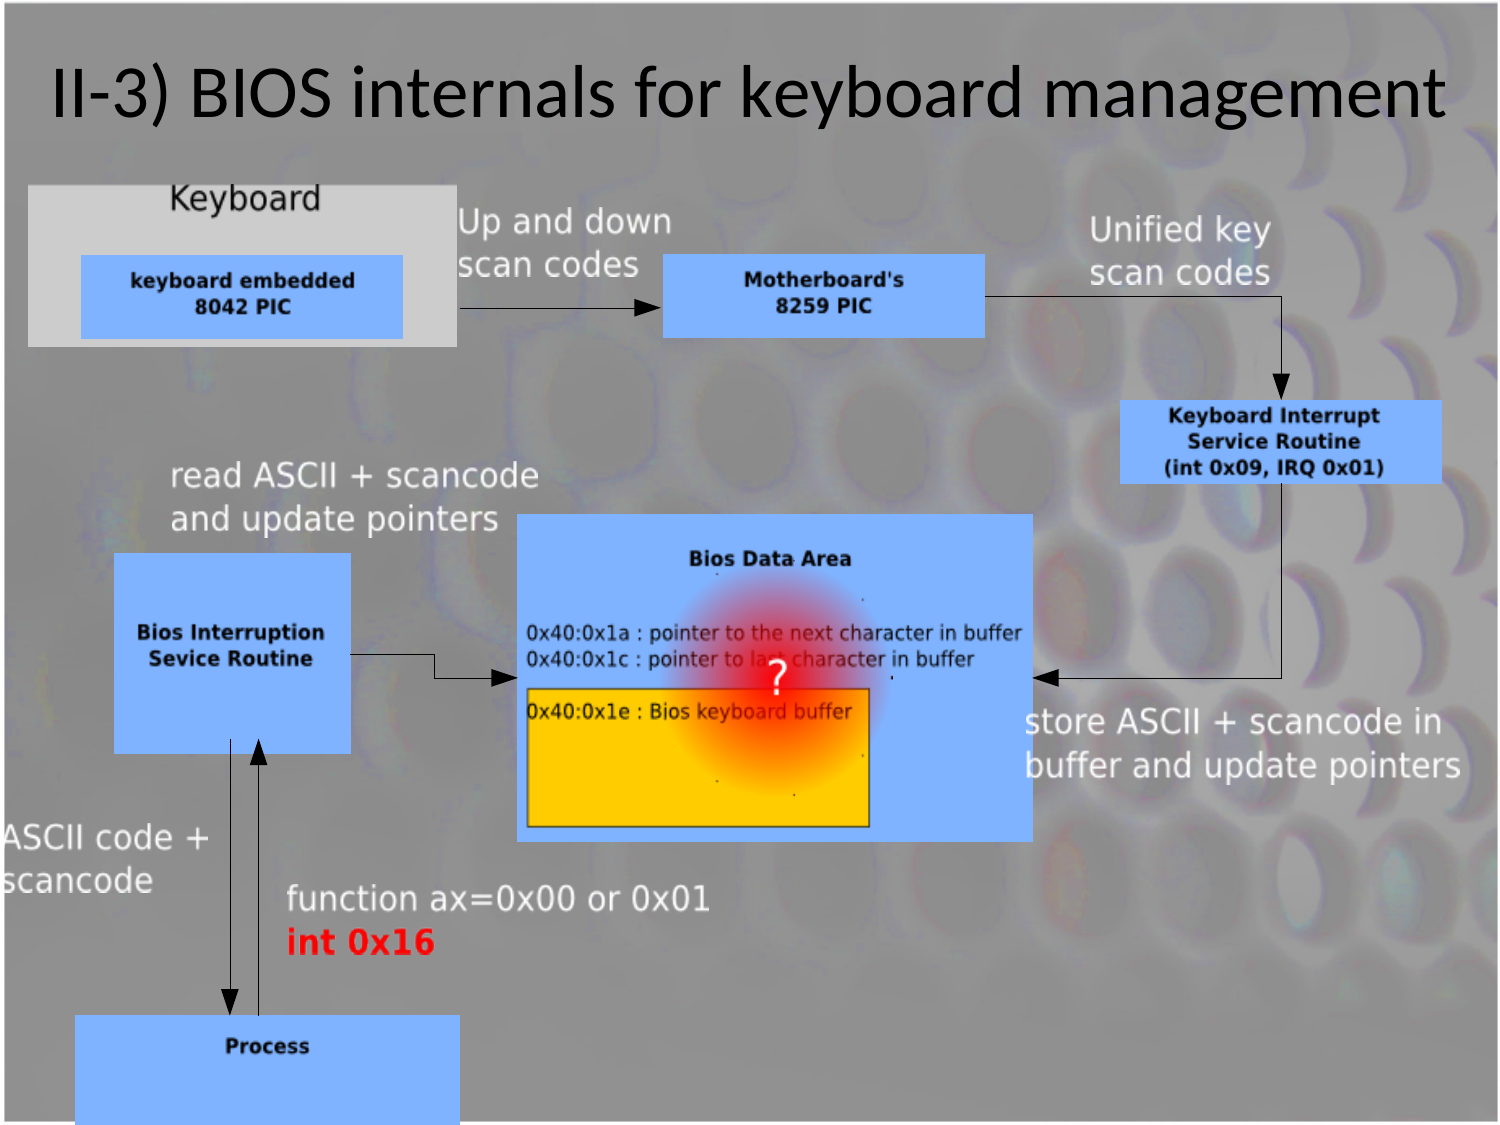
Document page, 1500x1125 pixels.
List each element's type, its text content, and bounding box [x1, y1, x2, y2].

picture [0, 184, 1500, 1125]
title II-3) BIOS internals for keyboard management [0, 0, 1500, 199]
